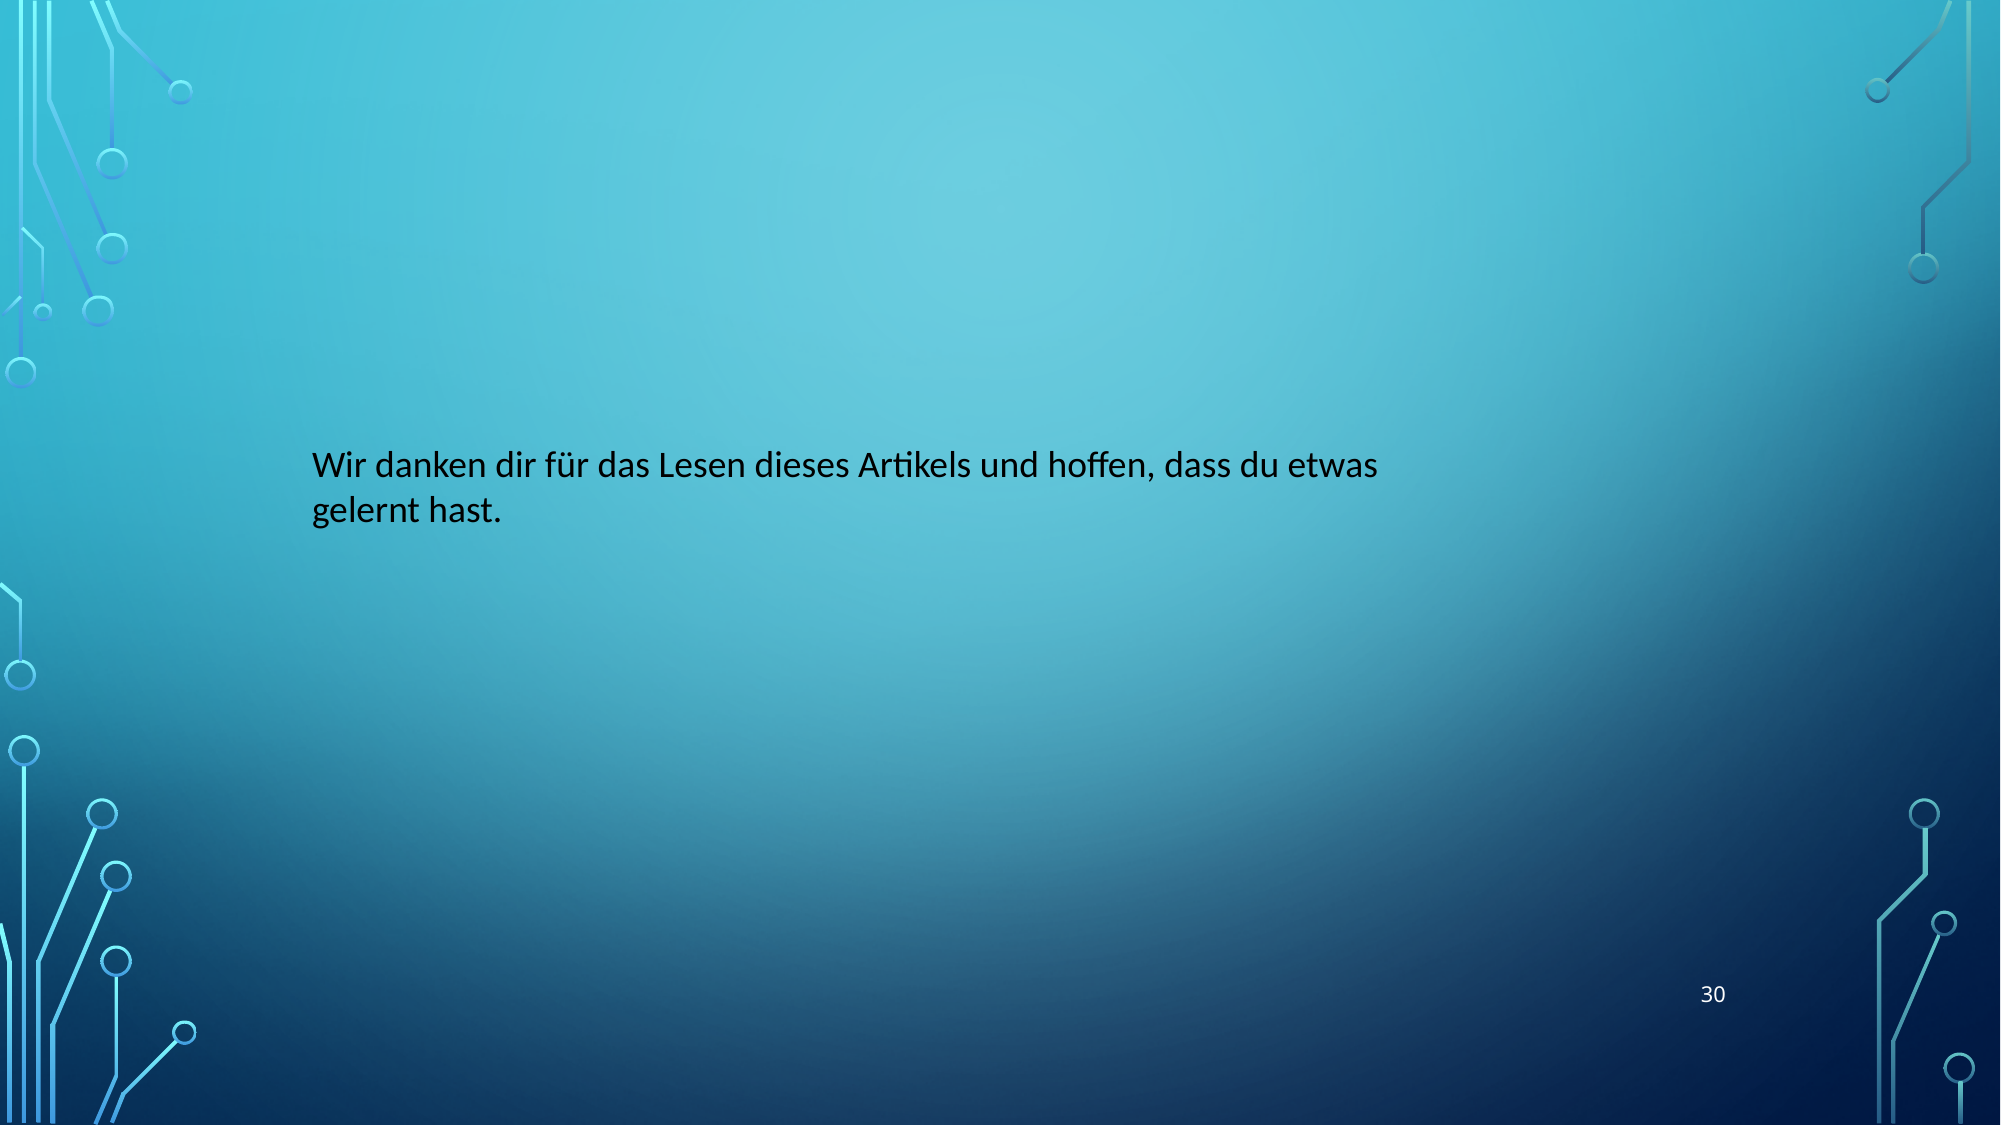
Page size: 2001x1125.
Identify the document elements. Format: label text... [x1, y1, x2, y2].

text_box [1685, 965, 1813, 1025]
text_box Wir danken dir für das Lesen dieses Artikels und hoffen, dass du etwas gelernt hast. [297, 432, 1455, 539]
